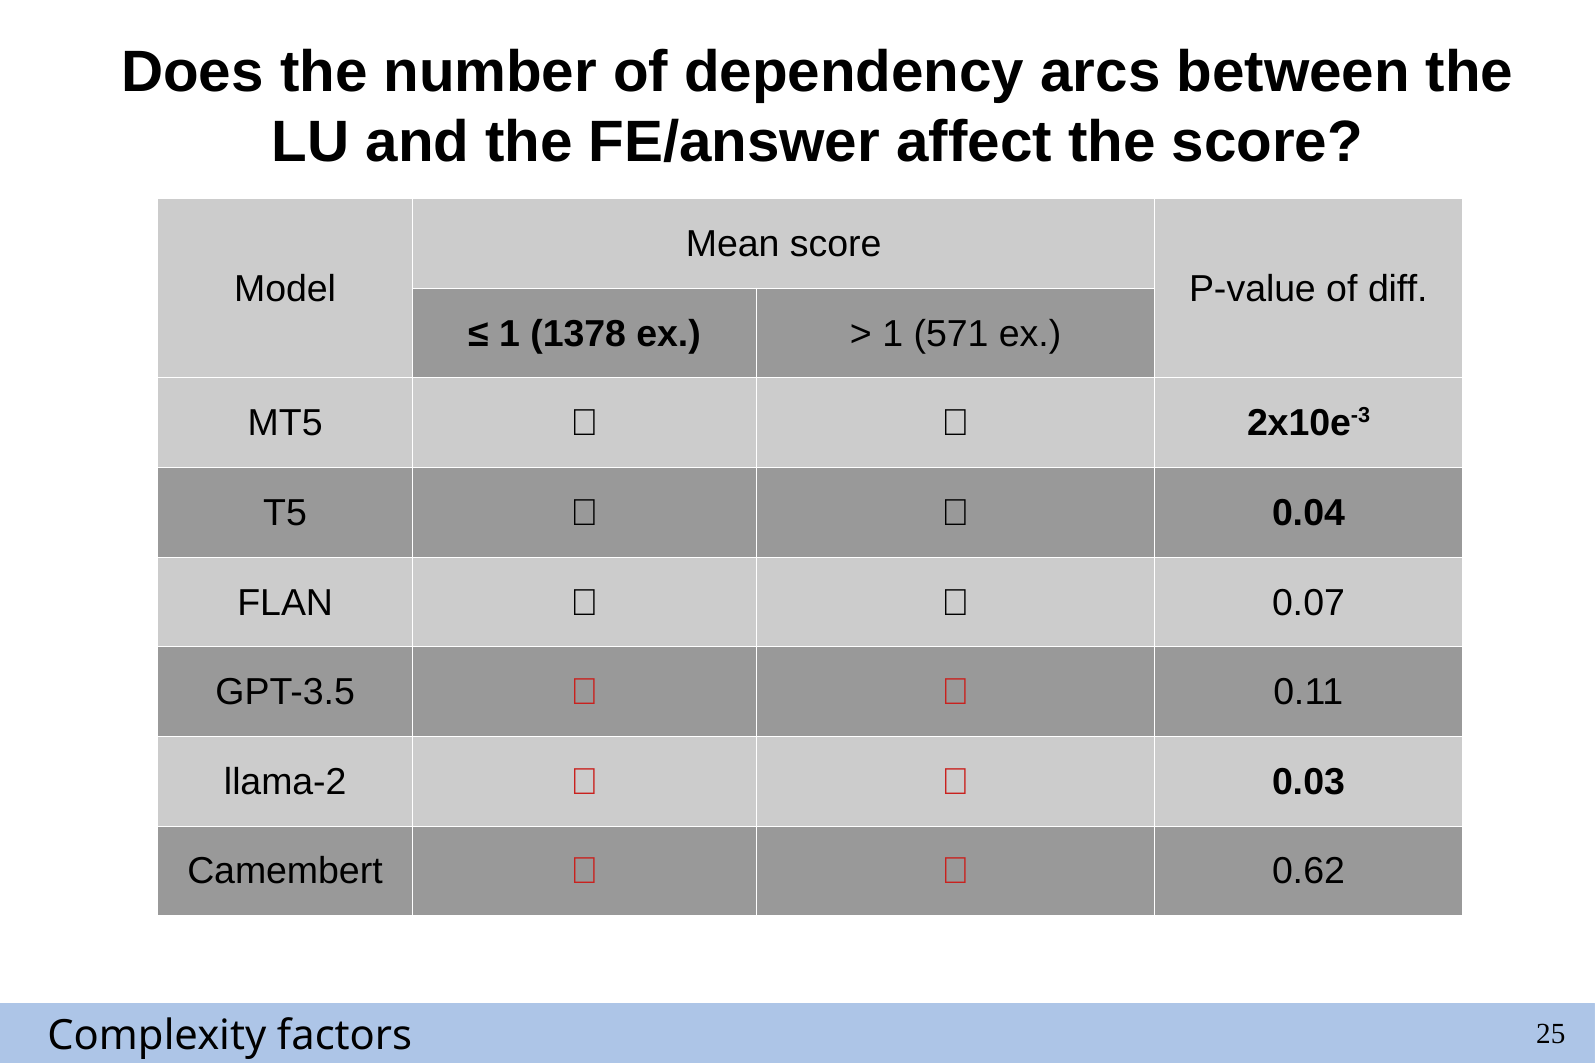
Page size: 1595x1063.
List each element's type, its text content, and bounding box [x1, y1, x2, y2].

table_cell GPT-3.5 [158, 647, 412, 736]
table_cell ➖ [757, 378, 1154, 467]
table_cell ➖ [413, 647, 756, 736]
table_cell ➕ [413, 558, 756, 646]
title Complexity factors [47, 980, 1483, 1063]
table_cell ➕ [413, 827, 756, 915]
table_cell Camembert [158, 827, 412, 915]
table_header P-value of diff. [1155, 199, 1462, 377]
table_cell ≤ 1 (1378 ex.) [413, 289, 756, 377]
table_cell ➕ [757, 647, 1154, 736]
table_cell 2x10e-3 [1155, 378, 1462, 467]
table_header Model [158, 199, 412, 377]
table_cell ➖ [757, 558, 1154, 646]
table_cell 0.03 [1155, 737, 1462, 826]
table_cell ➖ [413, 737, 756, 826]
table_cell 0.07 [1155, 558, 1462, 646]
table_cell ➕ [413, 468, 756, 557]
table_cell llama-2 [158, 737, 412, 826]
table_header Mean score [413, 199, 1154, 288]
table_cell ➖ [757, 827, 1154, 915]
table_cell ➕ [757, 737, 1154, 826]
table_cell MT5 [158, 378, 412, 467]
table_cell ➕ [413, 378, 756, 467]
table_cell 0.04 [1155, 468, 1462, 557]
table_cell T5 [158, 468, 412, 557]
table_cell 0.11 [1155, 647, 1462, 736]
title Does the number of dependency arcs between the LU and the FE/answer affect the score? [100, 33, 1536, 118]
table_cell > 1 (571 ex.) [757, 289, 1154, 377]
table_cell ➖ [757, 468, 1154, 557]
table_cell 0.62 [1155, 827, 1462, 915]
table_cell FLAN [158, 558, 412, 646]
